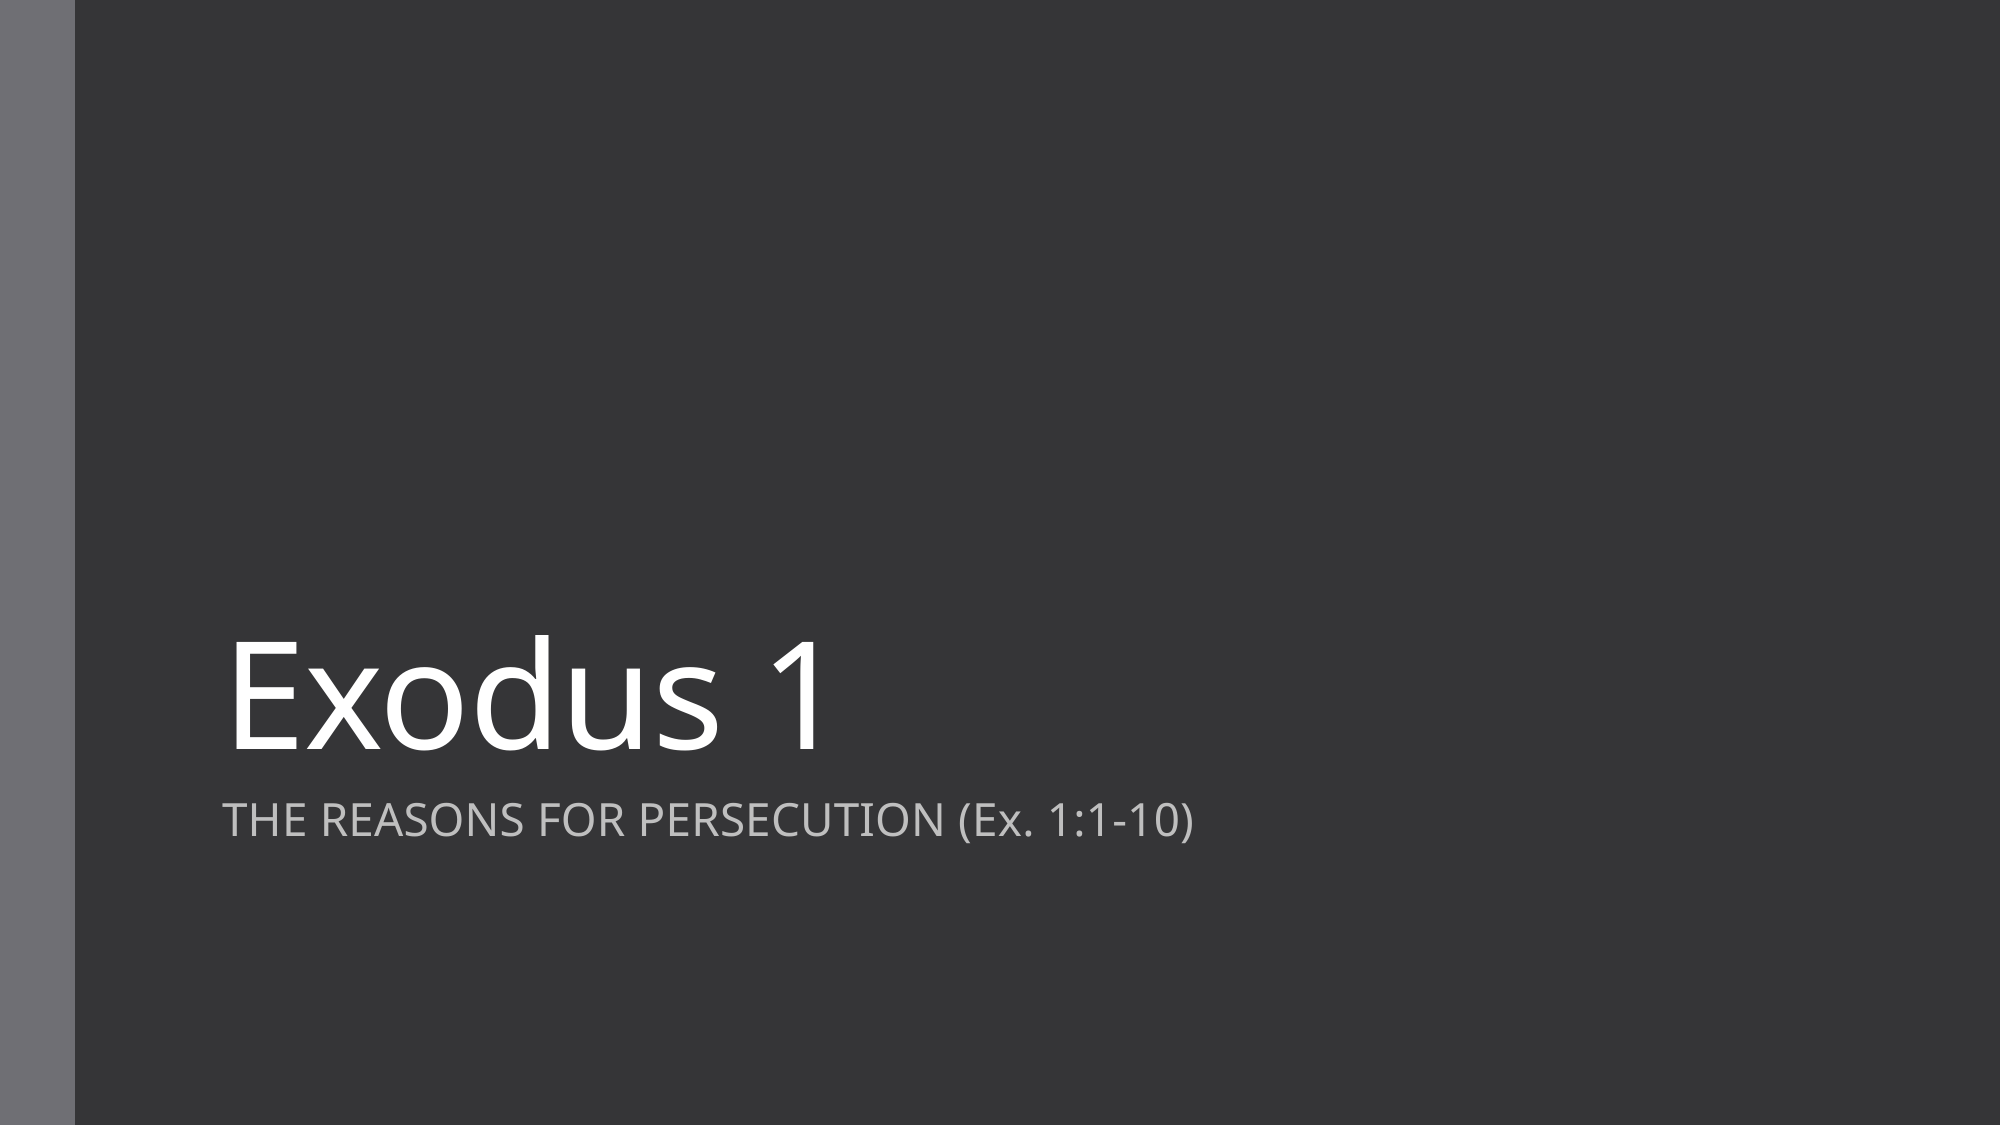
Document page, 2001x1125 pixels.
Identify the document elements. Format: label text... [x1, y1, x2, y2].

title Exodus 1 [206, 124, 1752, 787]
subtitle THE REASONS FOR PERSECUTION (Ex. 1:1-10) [206, 787, 1752, 1066]
